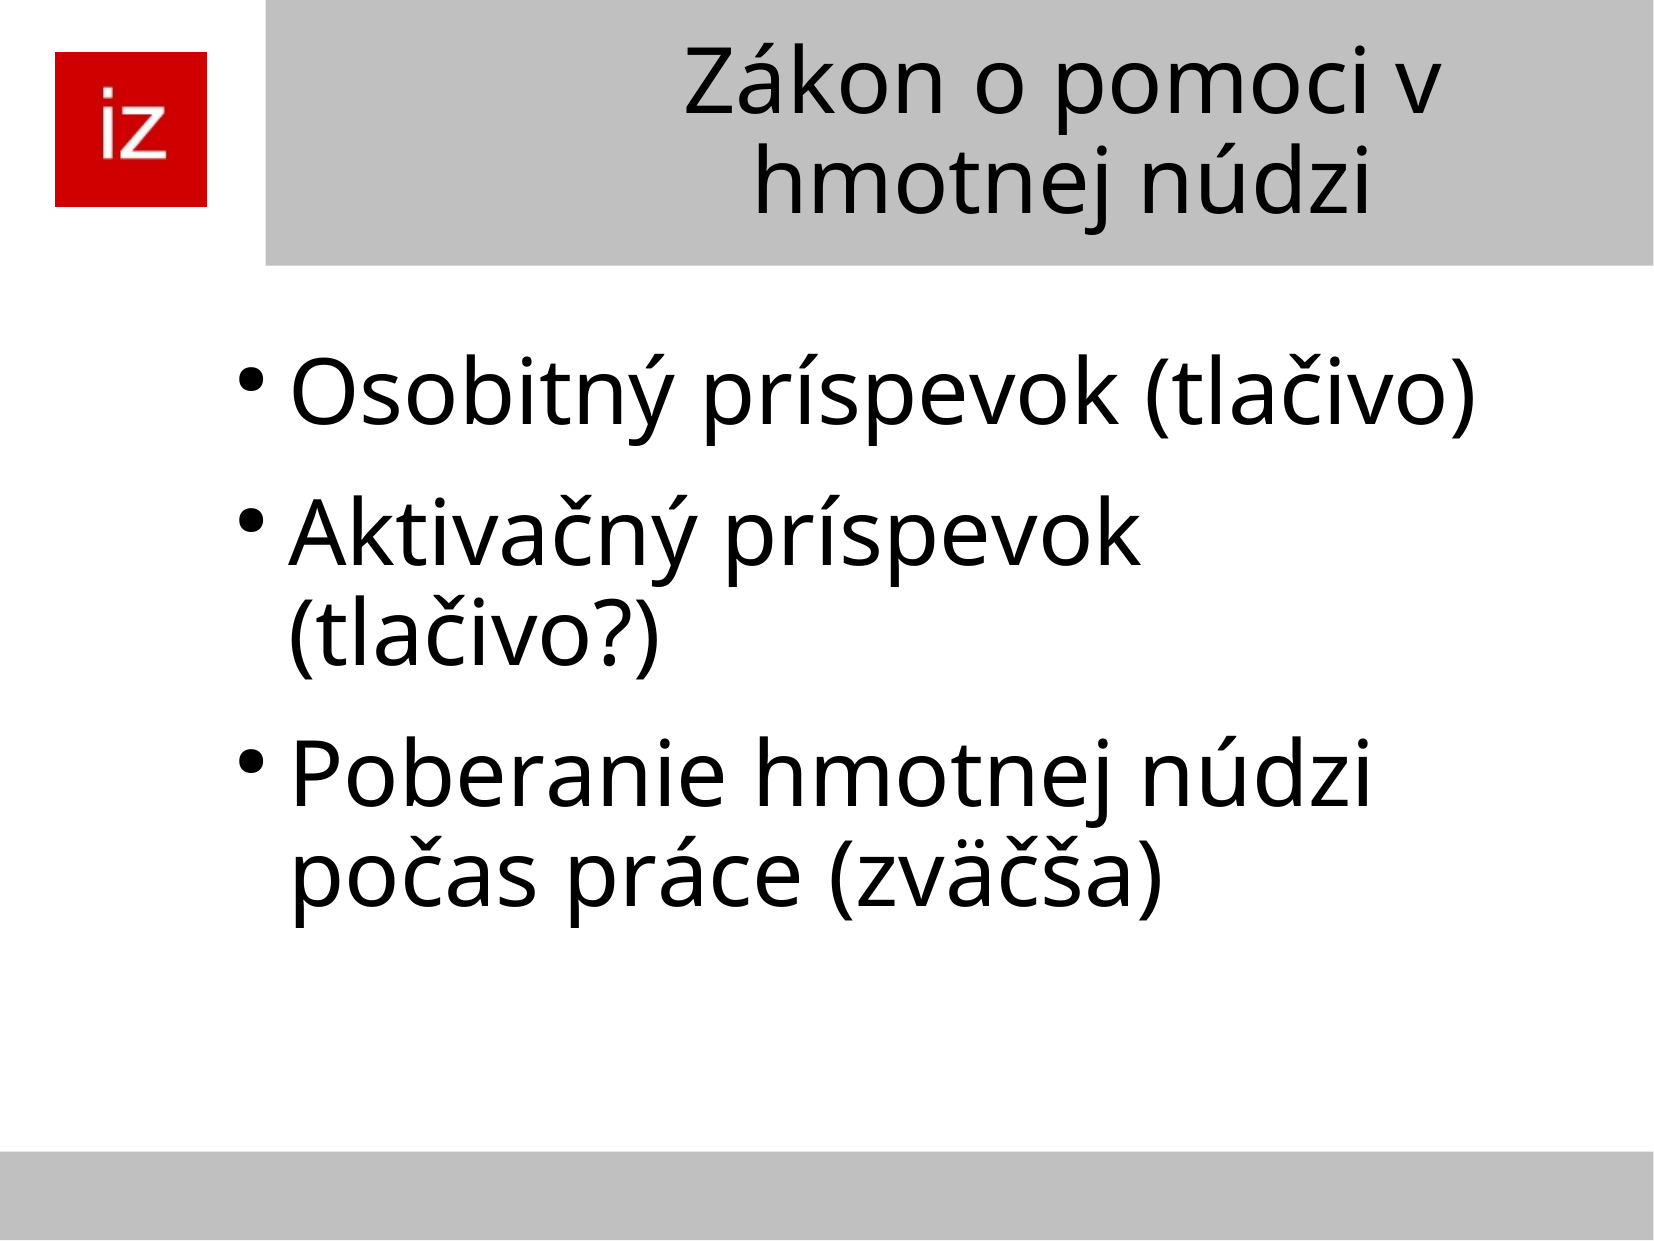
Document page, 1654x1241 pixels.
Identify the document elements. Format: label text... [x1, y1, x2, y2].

list Osobitný príspevok (tlačivo) Aktivačný príspevok (tlačivo?) Poberanie hmotnej núdzi počas práce (zväčša) [121, 344, 1533, 1126]
picture [55, 52, 207, 207]
title Zákon o pomoci v hmotnej núdzi [561, 29, 1565, 237]
